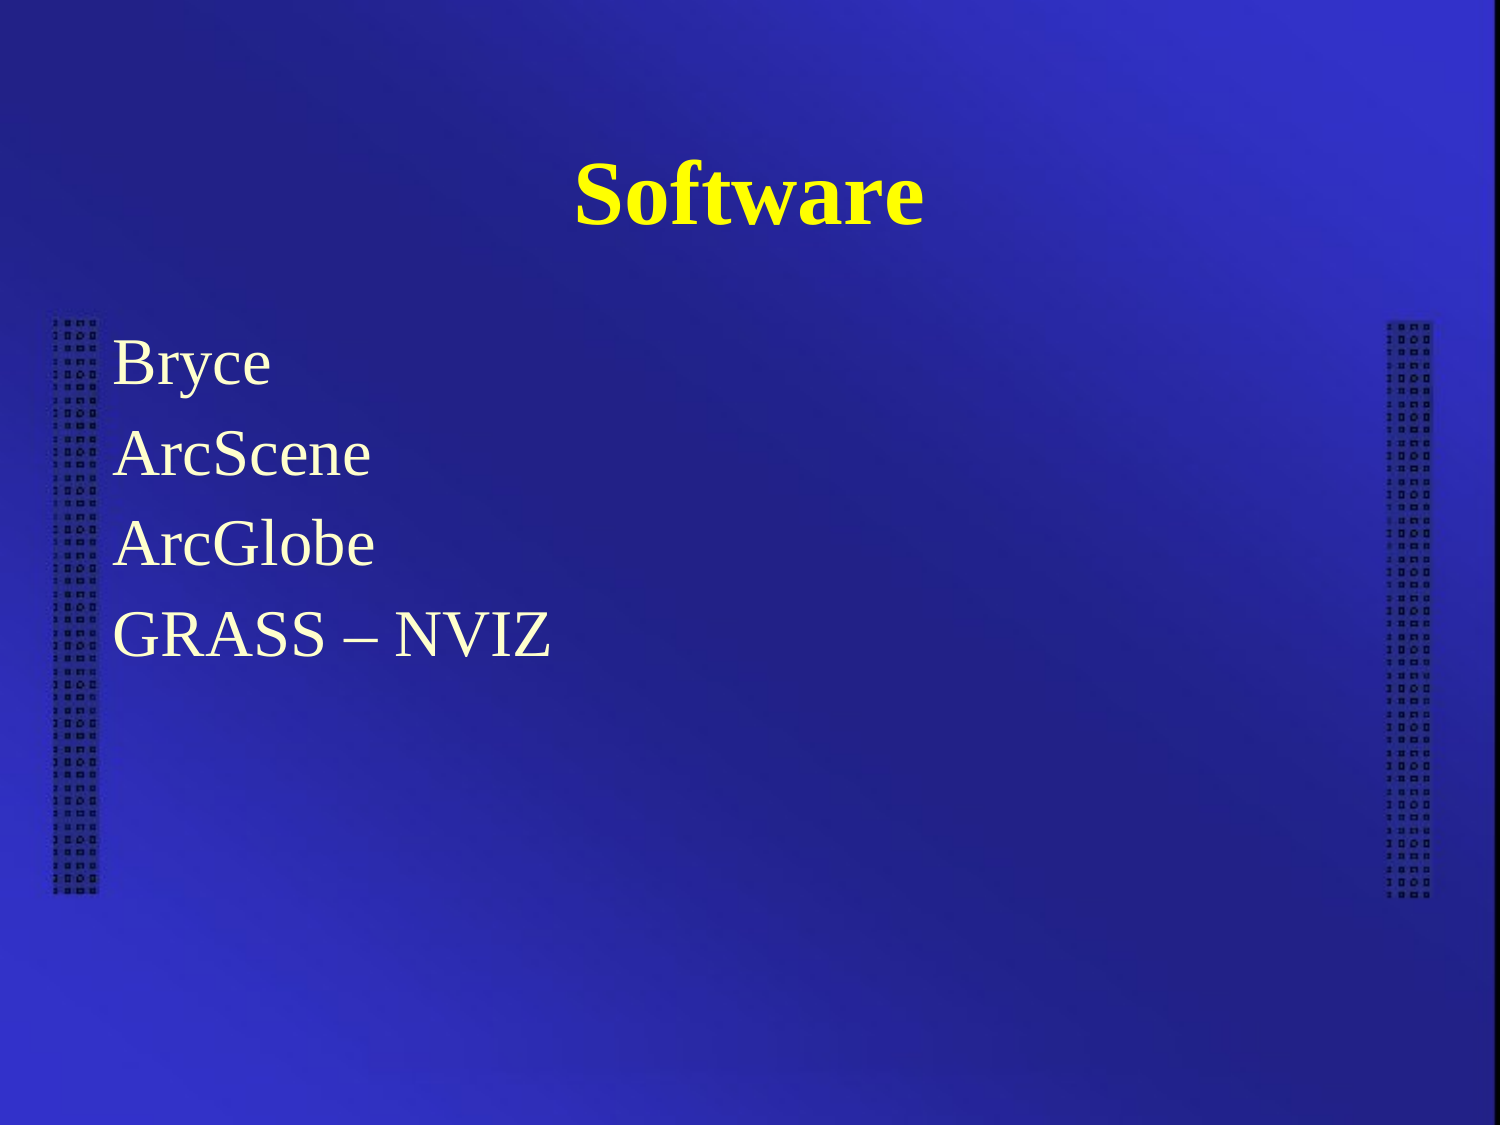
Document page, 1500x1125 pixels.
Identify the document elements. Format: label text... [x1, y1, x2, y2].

title Software [112, 74, 1387, 313]
picture [0, 0, 1500, 1125]
list Bryce ArcScene ArcGlobe GRASS – NVIZ [112, 324, 1387, 1027]
